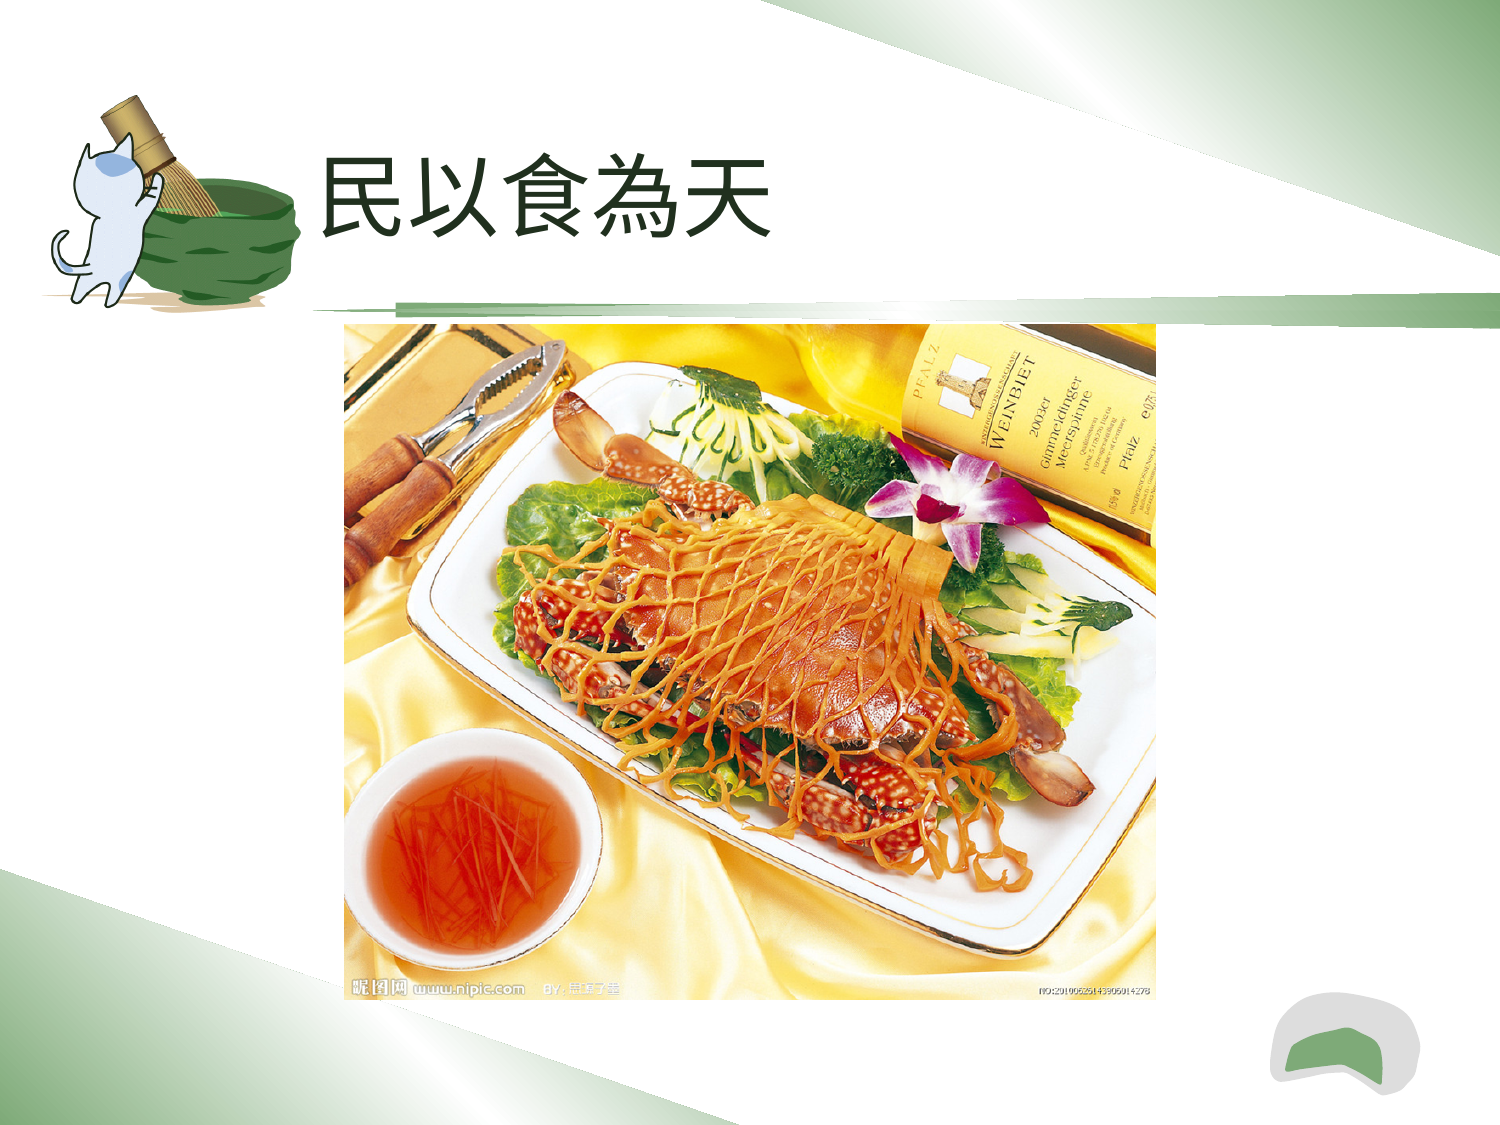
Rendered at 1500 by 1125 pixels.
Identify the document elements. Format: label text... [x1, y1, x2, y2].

picture [29, 90, 306, 318]
title 民以食為天 [301, 99, 1388, 288]
picture [344, 324, 1156, 1000]
